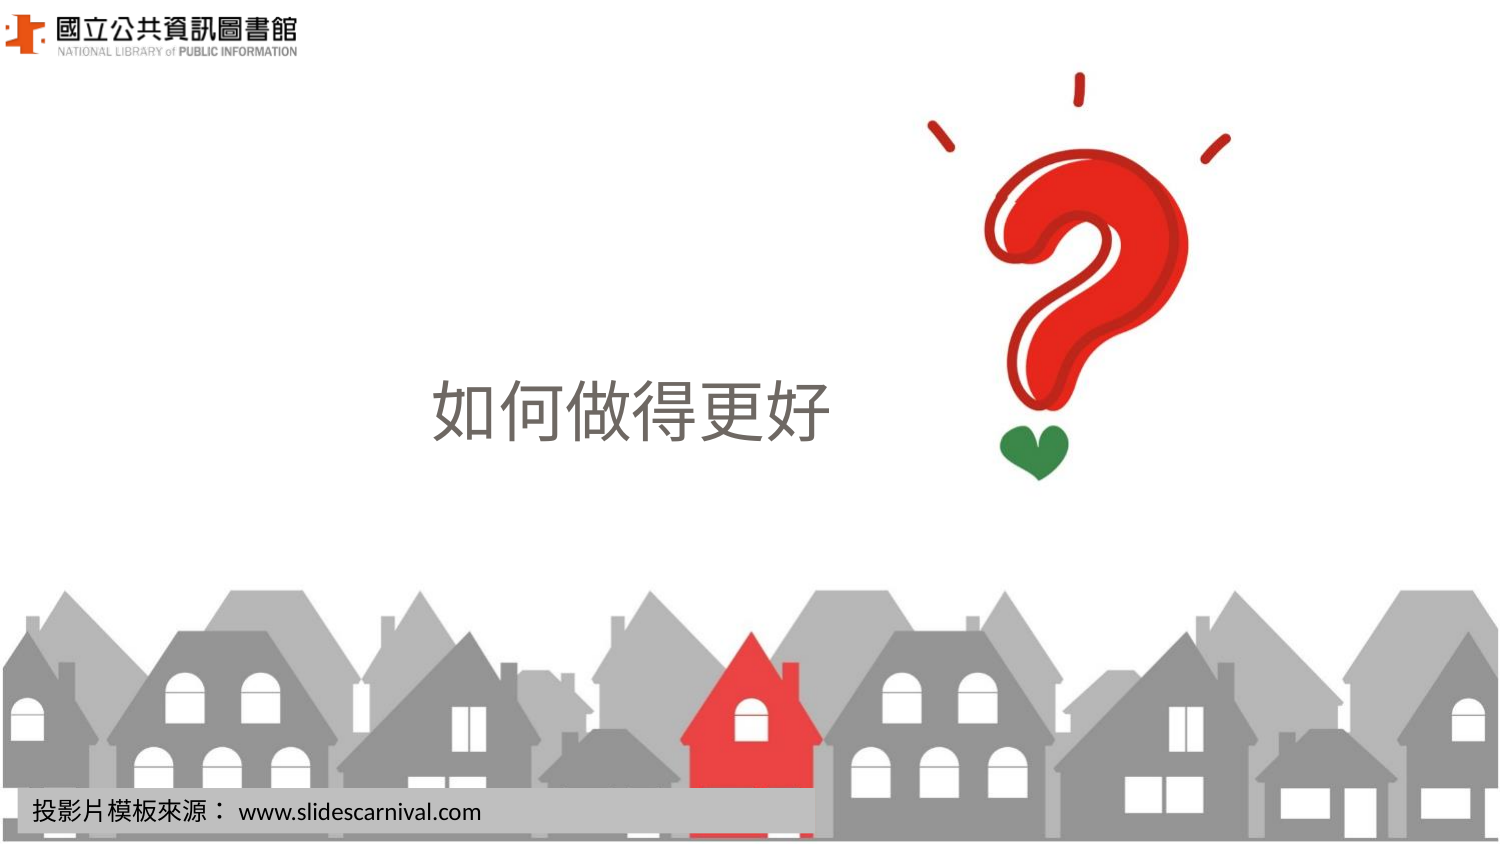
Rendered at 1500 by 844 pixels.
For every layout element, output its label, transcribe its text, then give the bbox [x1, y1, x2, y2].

text_box 投影片模板來源：www.slidescarnival.com [17, 788, 815, 834]
picture [4, 13, 298, 57]
picture [891, 43, 1235, 505]
title 如何做得更好 [253, 339, 1010, 480]
